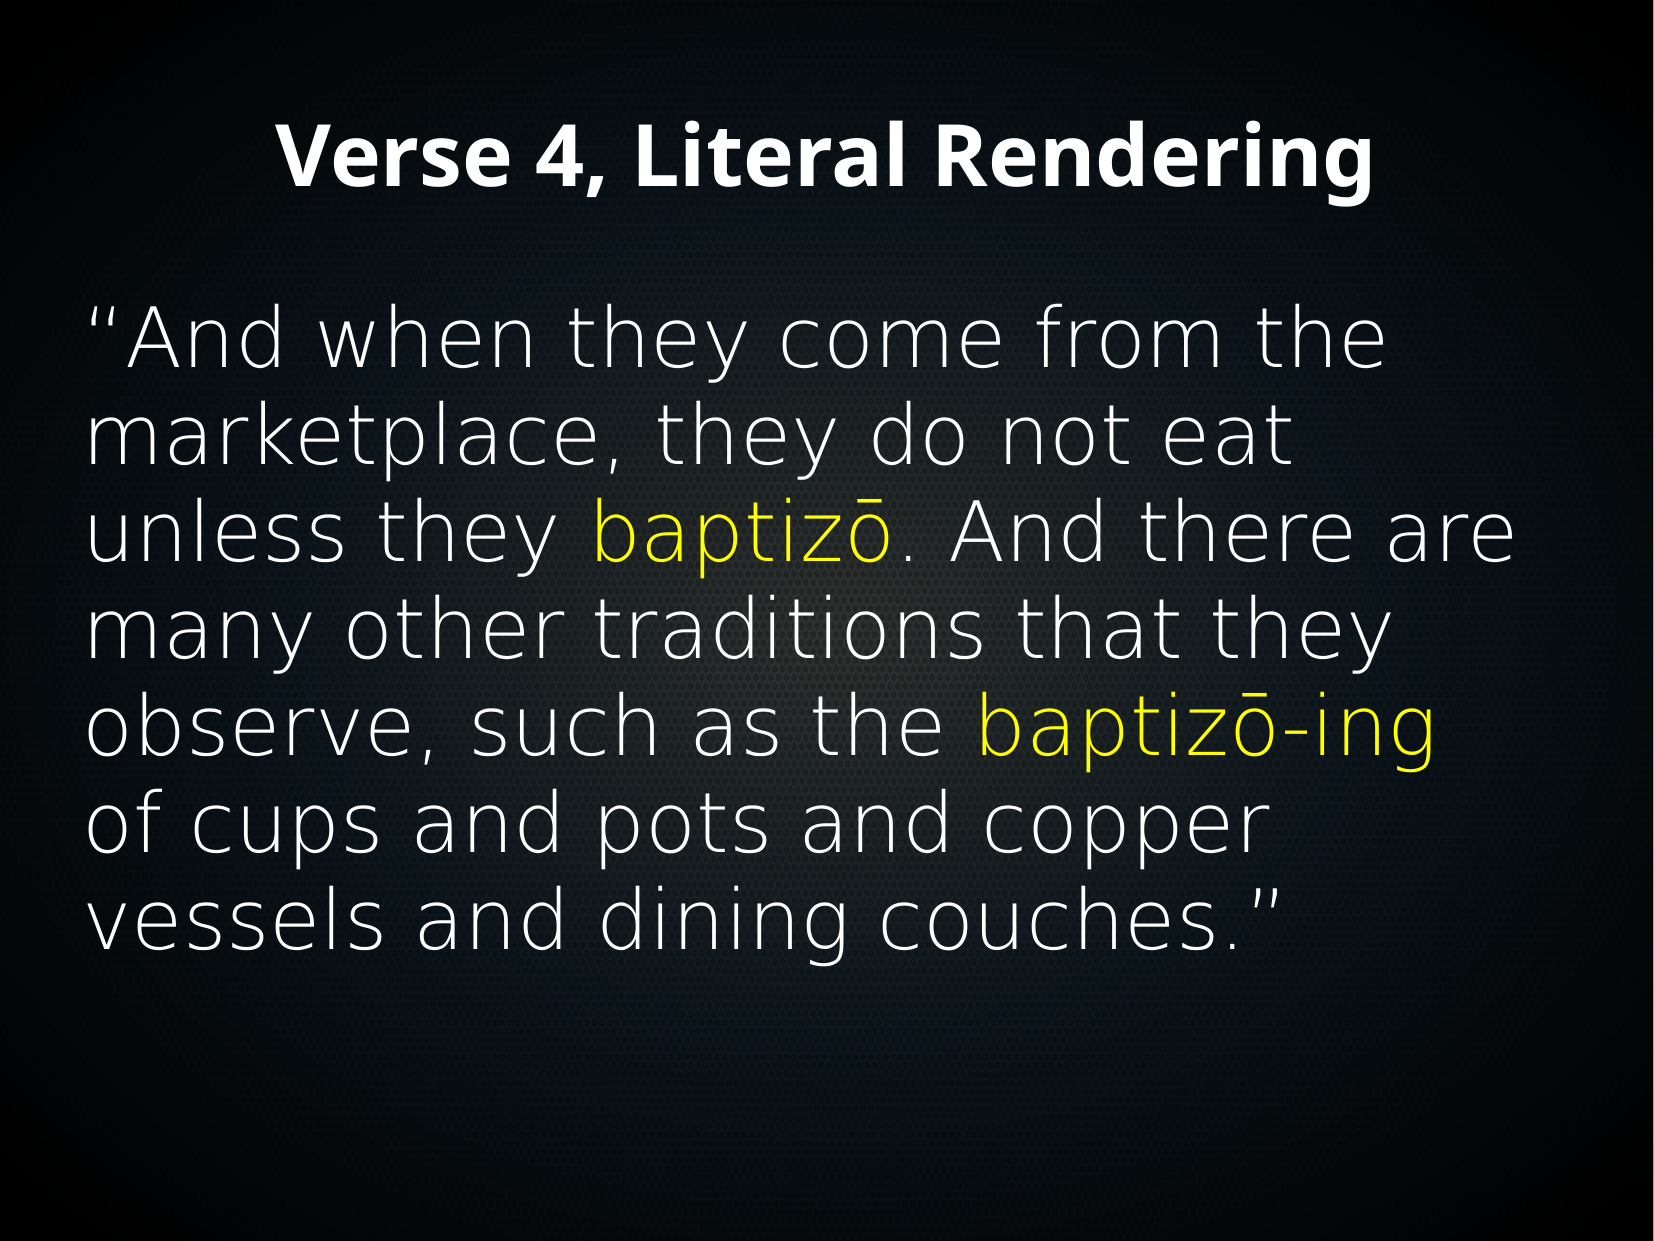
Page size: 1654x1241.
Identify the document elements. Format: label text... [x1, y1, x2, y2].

title Verse 4, Literal Rendering [82, 49, 1571, 257]
picture [0, 0, 1654, 1241]
list “And when they come from the marketplace, they do not eat unless they baptizō. And there are many other traditions that they observe, such as the baptizō-ing of cups and pots and copper vessels and dining couches.” [82, 290, 1538, 1201]
